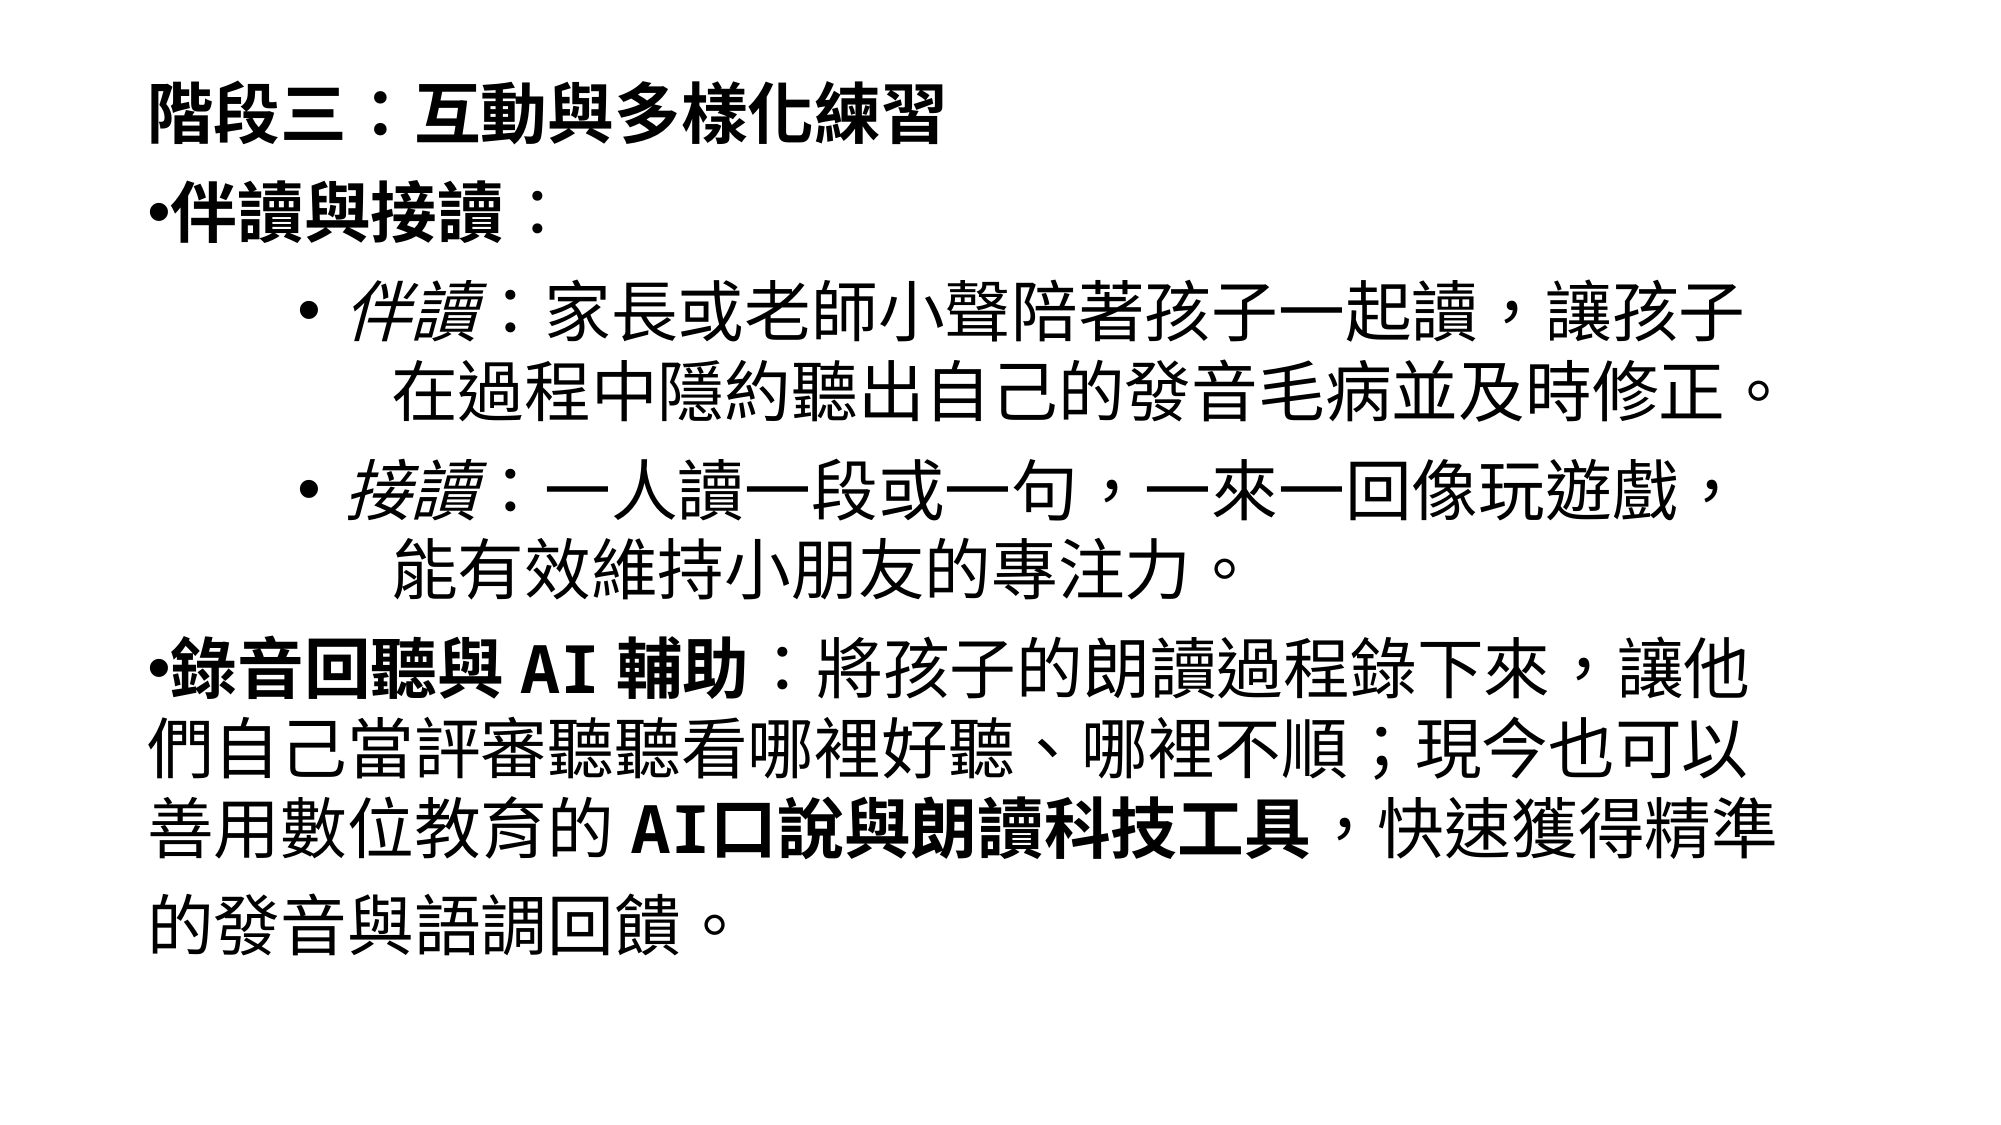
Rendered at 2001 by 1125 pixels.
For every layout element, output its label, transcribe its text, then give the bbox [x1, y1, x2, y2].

text_box 階段三：互動與多樣化練習 伴讀與接讀： 伴讀：家長或老師小聲陪著孩子一起讀，讓孩子在過程中隱約聽出自己的發音毛病並及時修正。 接讀：一人讀一段或一句，一來一回像玩遊戲，能有效維持小朋友的專注力。 錄音回聽與AI輔助：將孩子的朗讀過程錄下來，讓他們自己當評審聽聽看哪裡好聽、哪裡不順；現今也可以善用數位教育的AI口說與朗讀科技工具，快速獲得精準的發音與語調回饋。 [132, 64, 1809, 1040]
